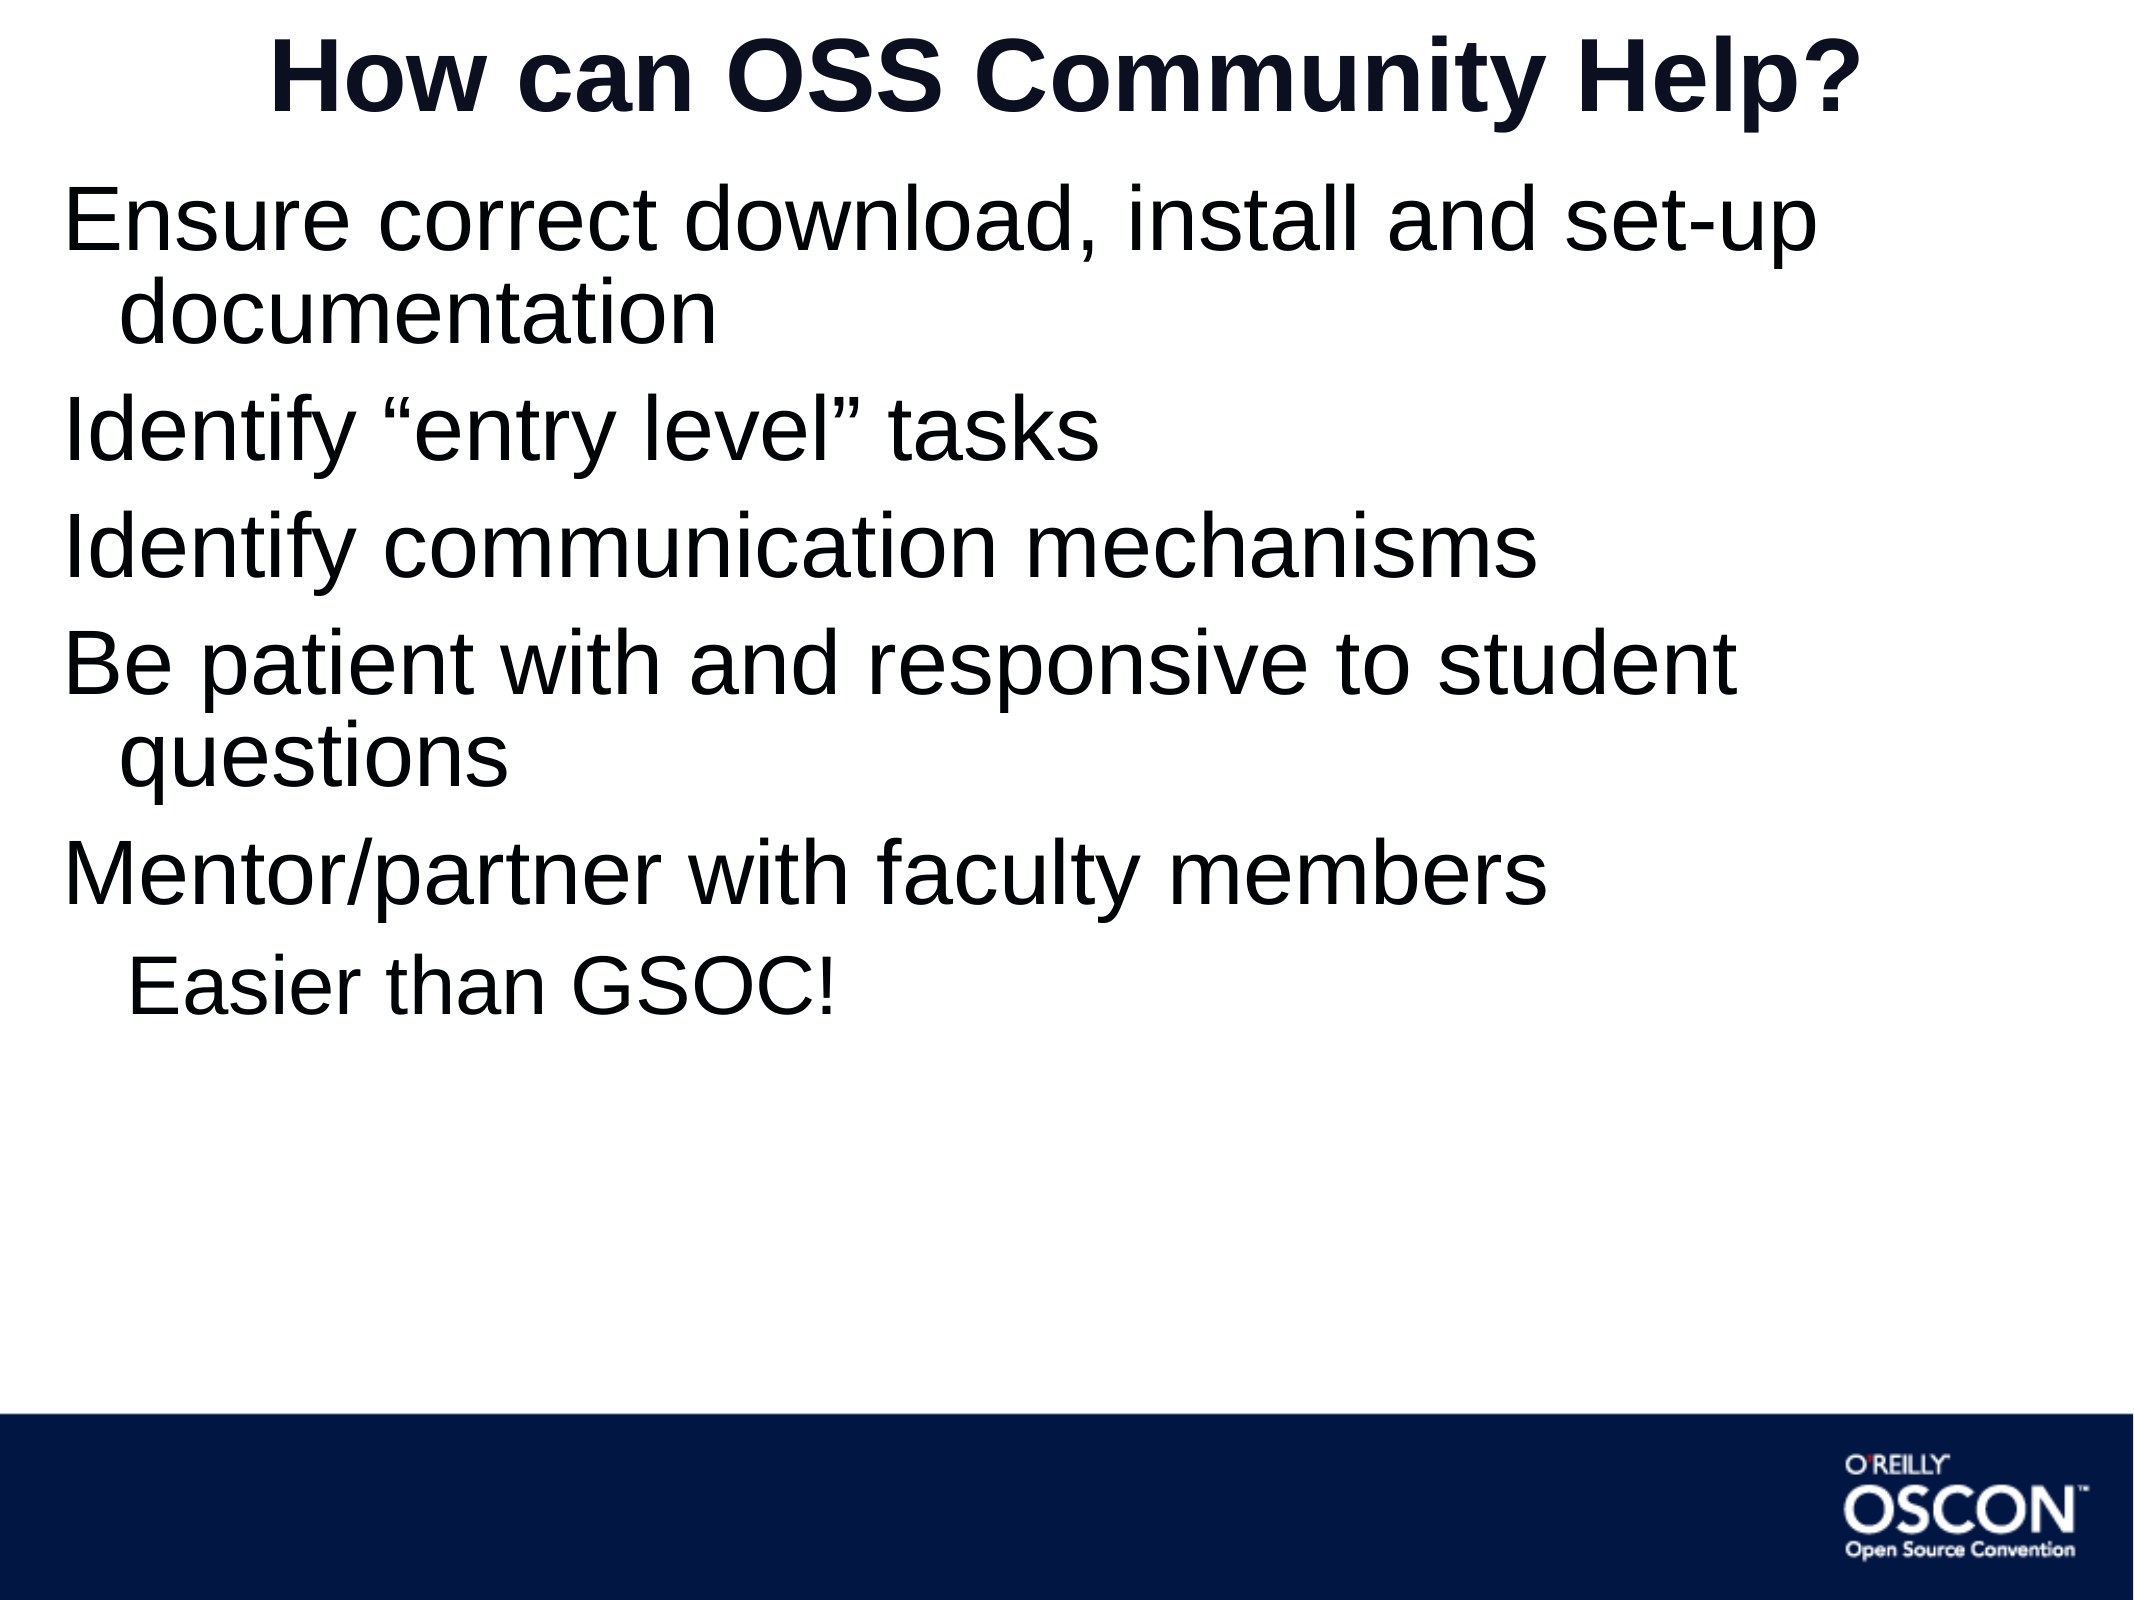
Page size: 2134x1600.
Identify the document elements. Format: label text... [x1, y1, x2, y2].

title How can OSS Community Help? [41, 0, 2094, 152]
list Ensure correct download, install and set-up documentation Identify “entry level” tasks Identify communication mechanisms Be patient with and responsive to student questions Mentor/partner with faculty members Easier than GSOC! [47, 168, 2100, 1244]
picture [0, 0, 2134, 1600]
